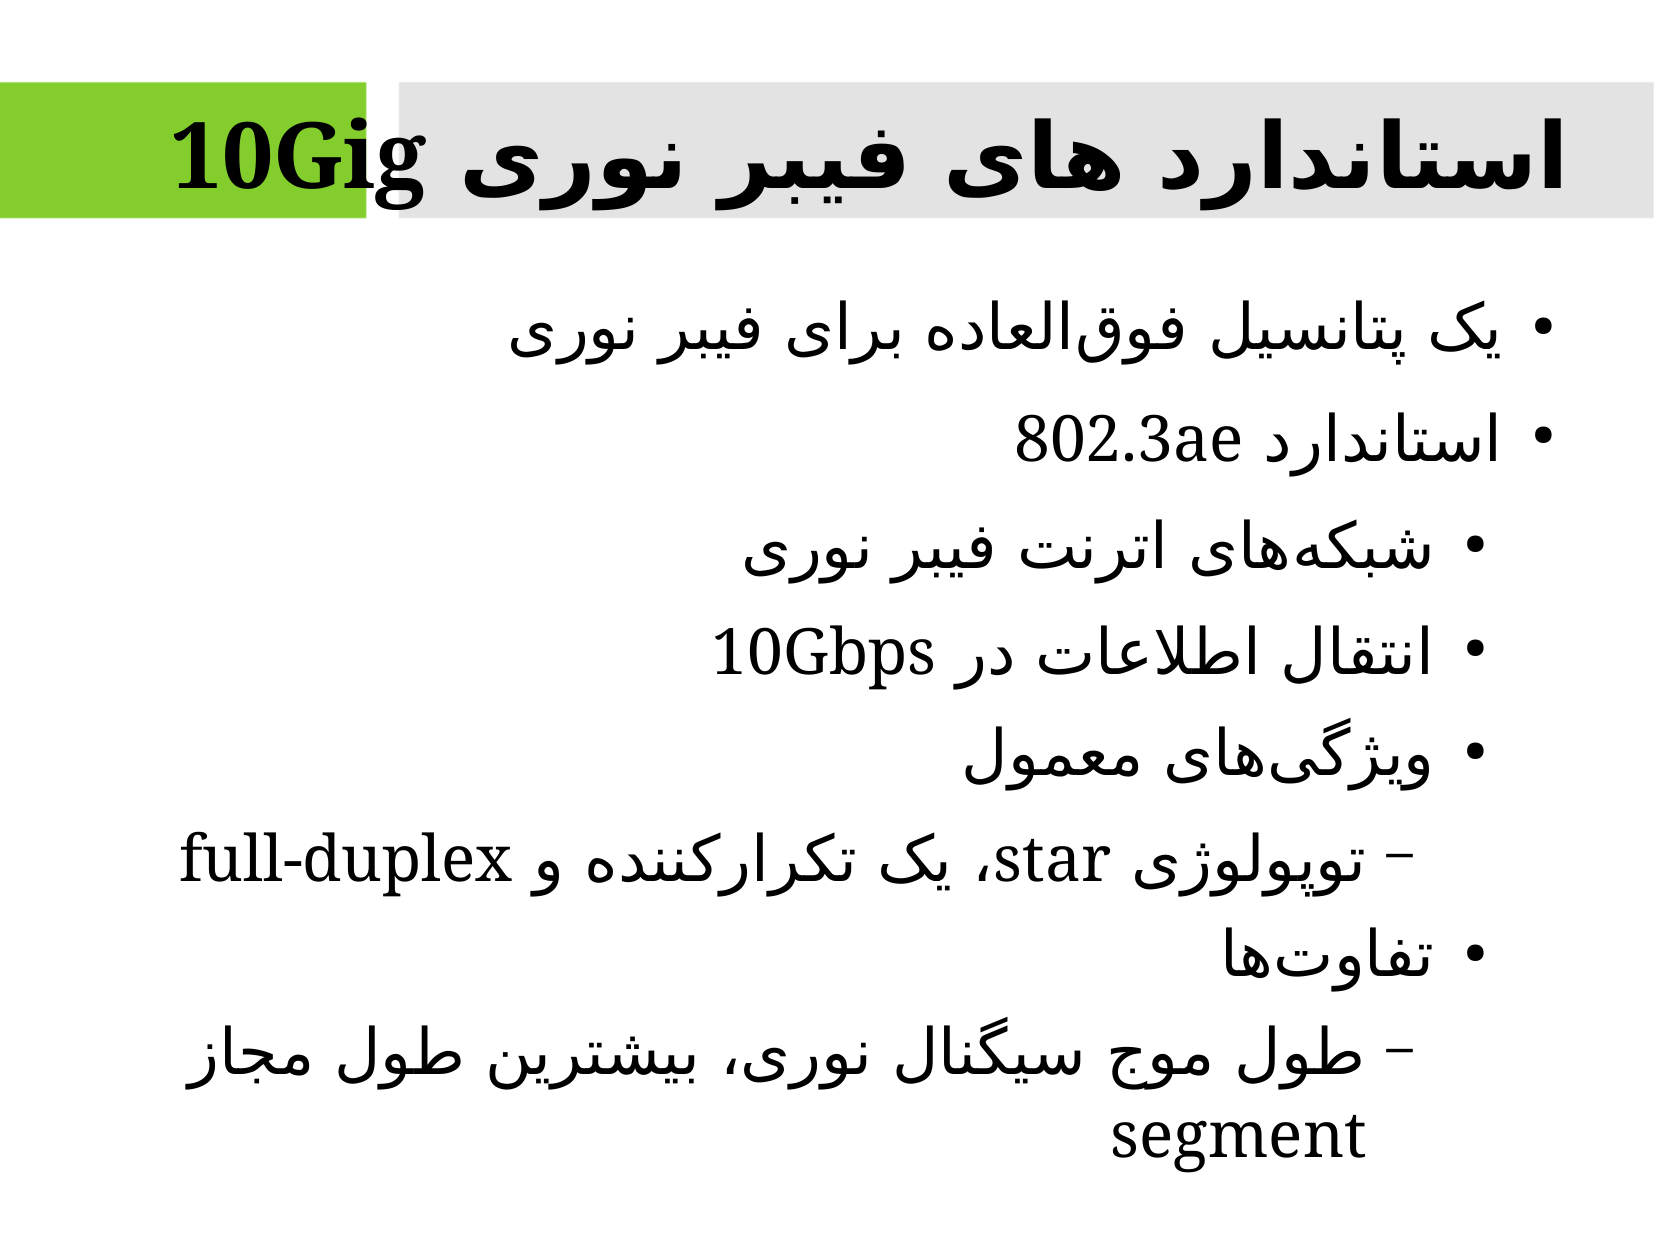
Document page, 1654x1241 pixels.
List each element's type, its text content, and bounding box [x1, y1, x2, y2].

title استاندارد های فیبر نوری 10Gig [82, 49, 1571, 257]
picture [0, 0, 1654, 1241]
list یک پتانسیل فوق‌العاده برای فیبر نوری استاندارد 802.3ae شبکه‌های اترنت فیبر نوری انتقال اطلاعات در 10Gbps ویژگی‌های معمول توپولوژی star، یک تکرارکننده و full-duplex تفاوت‌ها طول موج سیگنال نوری، بیشترین طول مجاز segment [82, 290, 1571, 1182]
